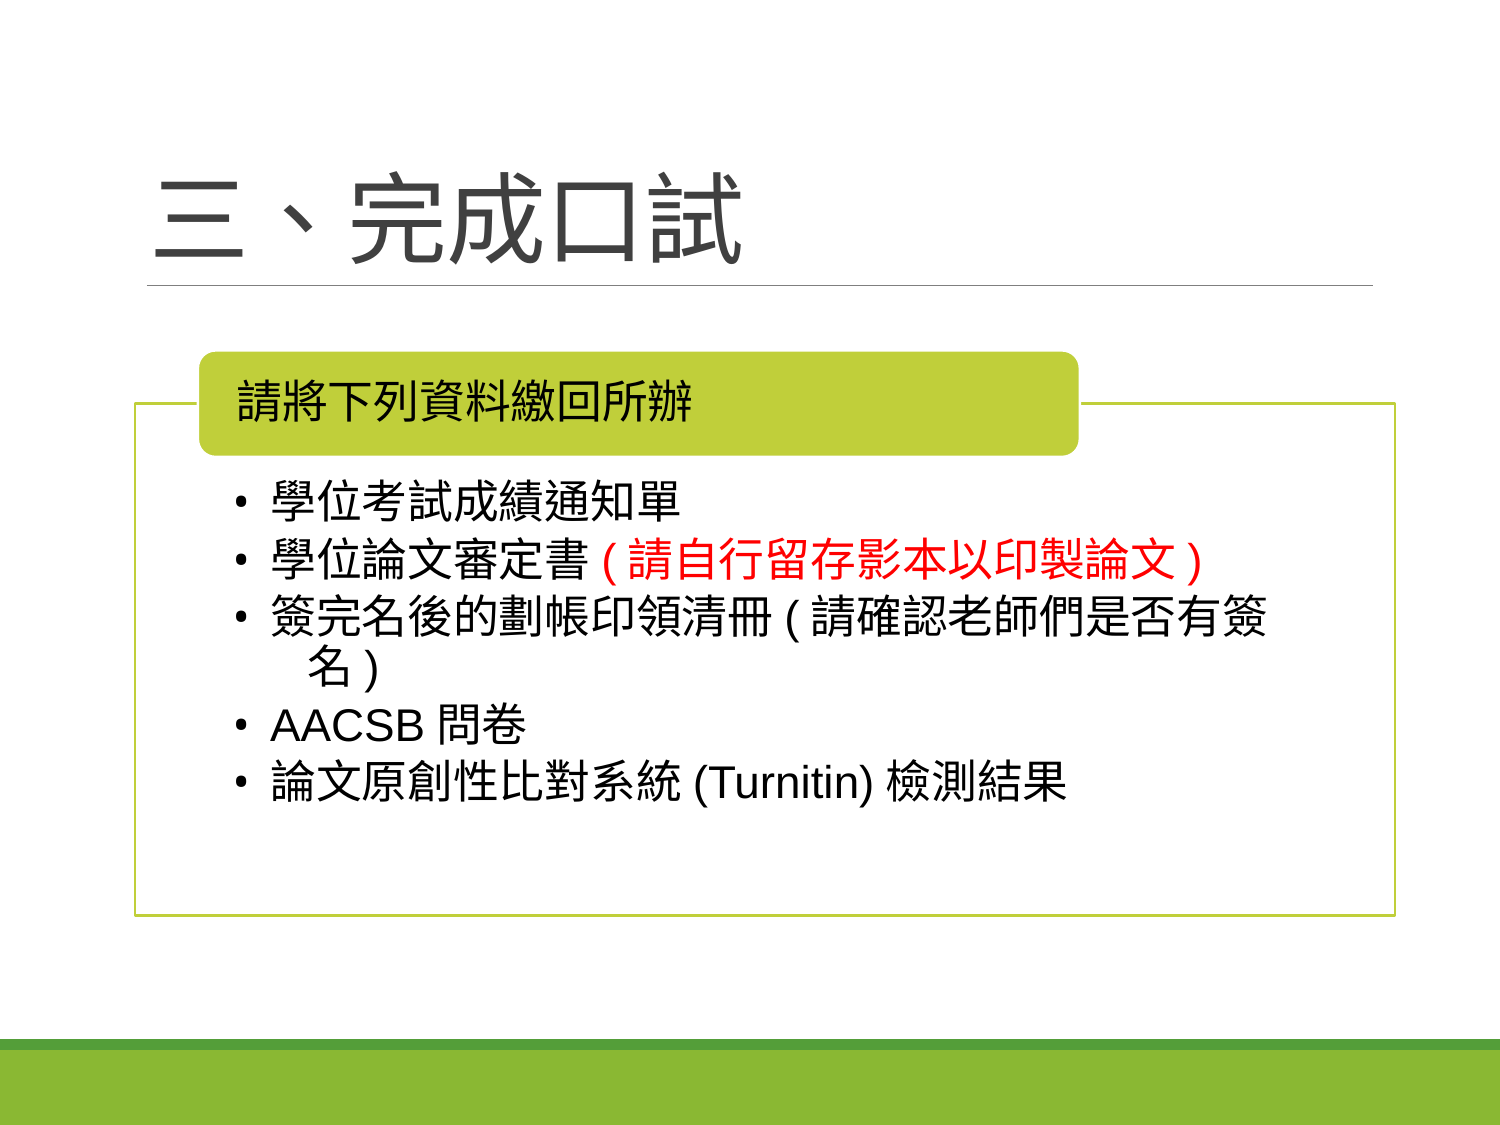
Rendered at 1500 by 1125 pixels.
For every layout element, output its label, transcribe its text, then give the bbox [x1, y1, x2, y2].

text_box 學位考試成績通知單 學位論文審定書(請自行留存影本以印製論文) 簽完名後的劃帳印領清冊(請確認老師們是否有簽名) AACSB問卷 論文原創性比對系統(Turnitin)檢測結果 [134, 403, 1395, 916]
text_box 請將下列資料繳回所辦 [197, 350, 1080, 457]
title 三、完成口試 [134, 47, 1373, 285]
